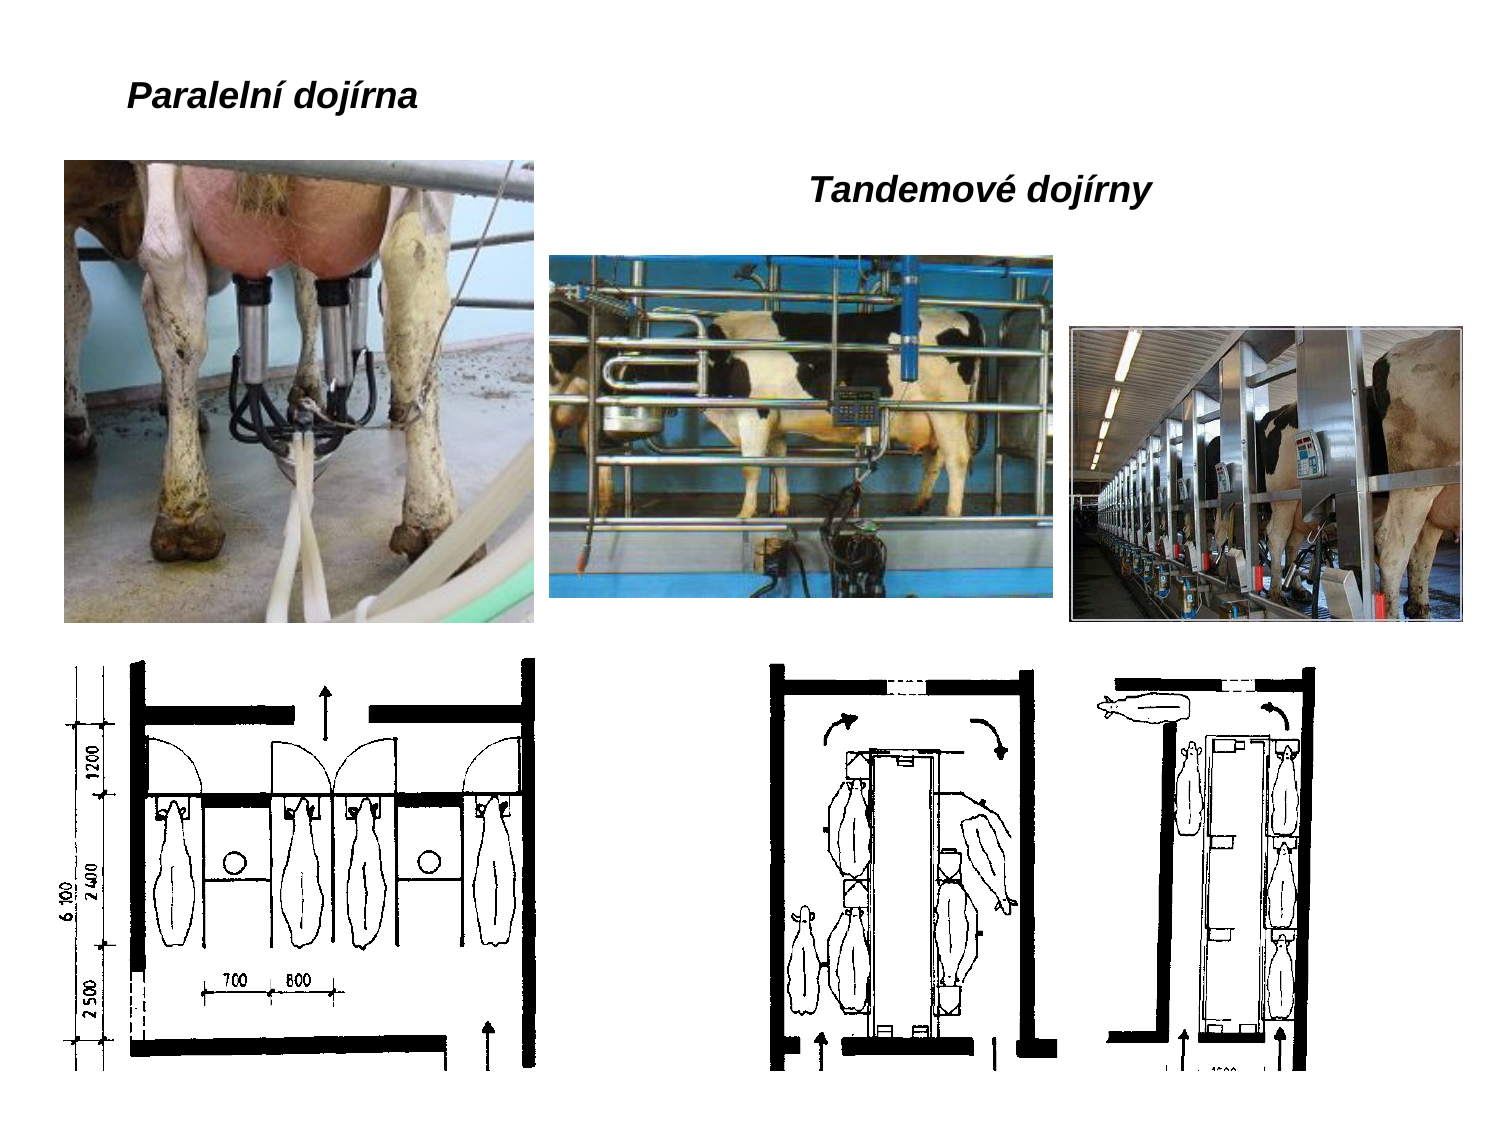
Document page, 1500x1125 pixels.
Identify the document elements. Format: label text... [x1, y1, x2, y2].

text_box Paralelní dojírna [112, 66, 502, 124]
text_box Tandemové dojírny [738, 160, 1223, 219]
picture [1092, 657, 1317, 1071]
picture [53, 657, 542, 1071]
picture [64, 160, 534, 623]
picture [1069, 326, 1463, 622]
picture [761, 657, 1058, 1071]
picture [549, 255, 1053, 598]
